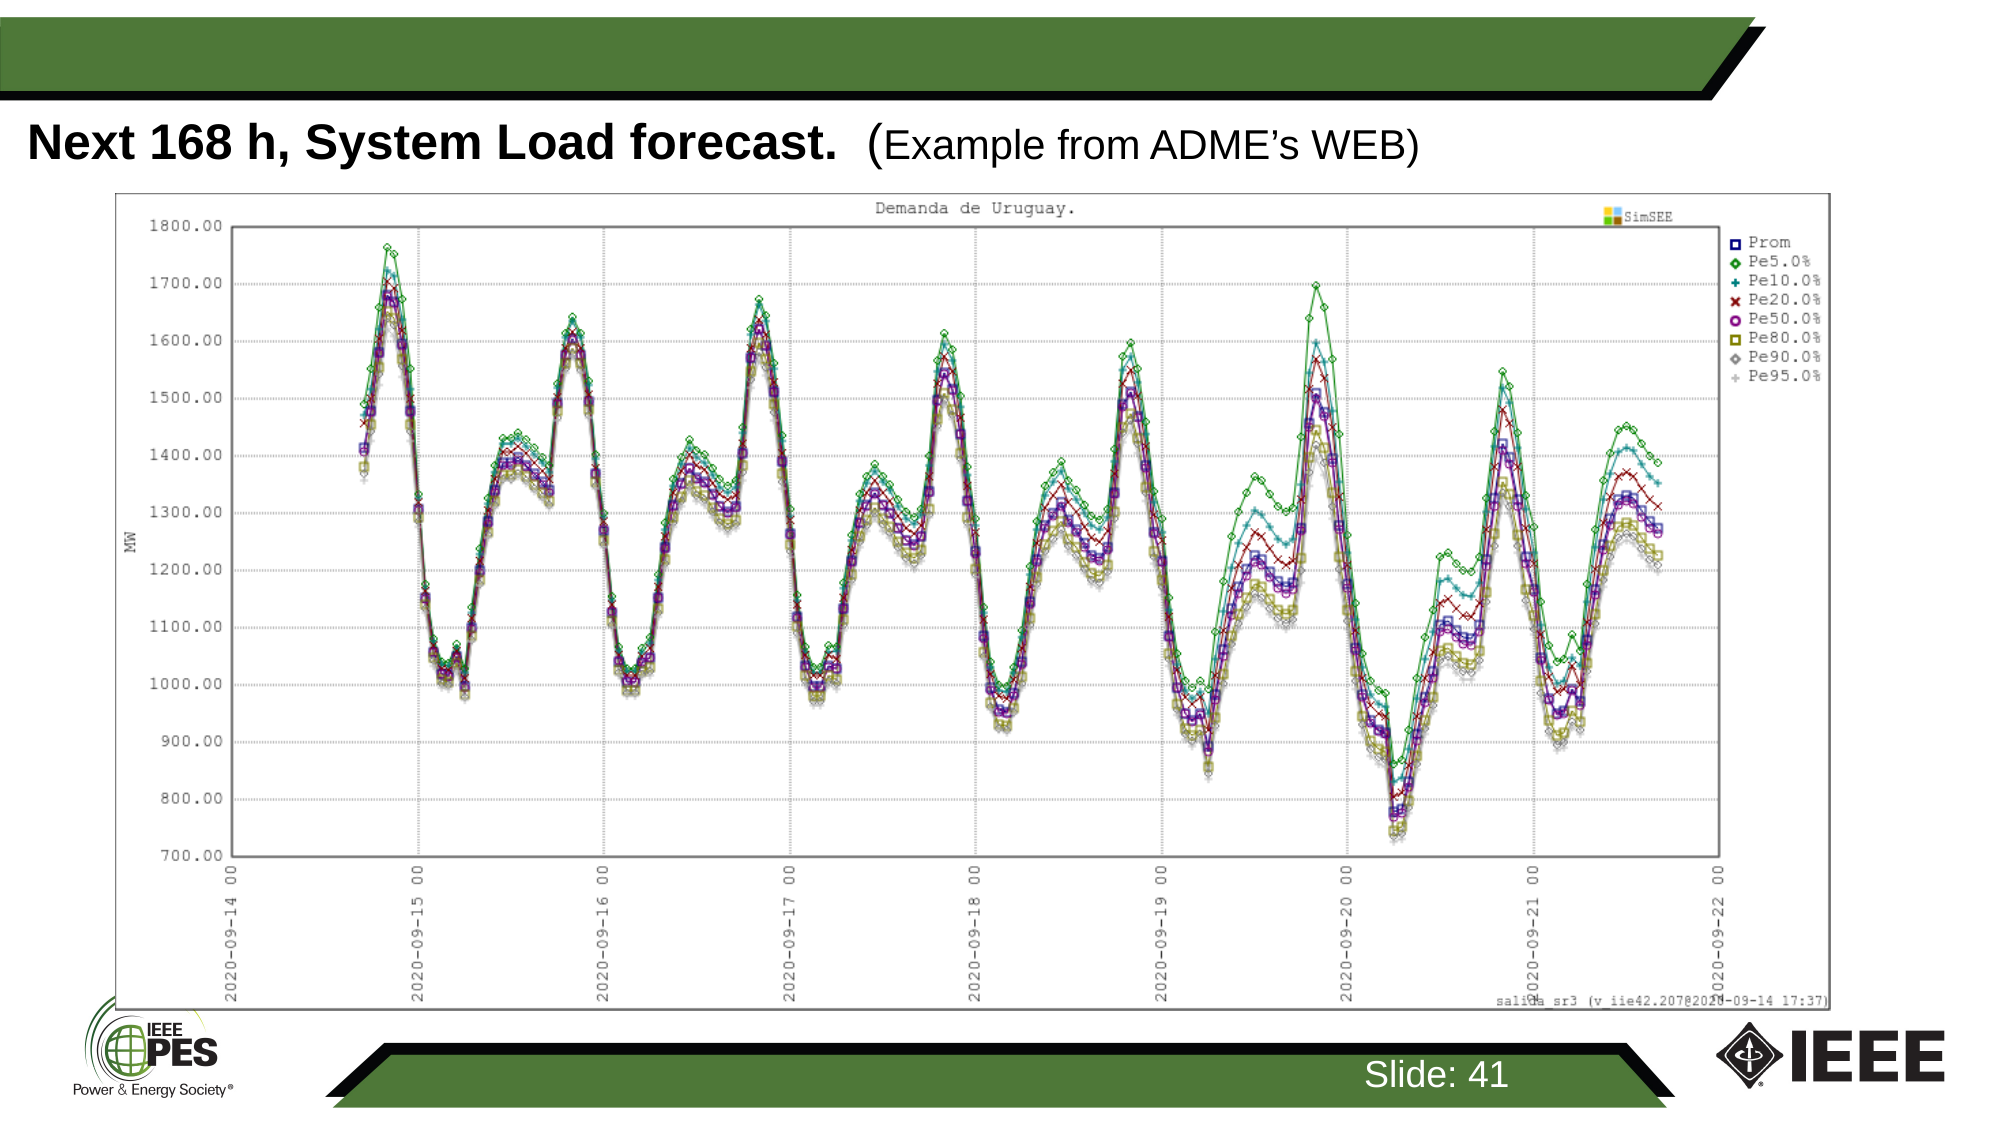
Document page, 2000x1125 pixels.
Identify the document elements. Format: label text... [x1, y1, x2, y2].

picture [0, 0, 2000, 1125]
text_box Next 168 h, System Load forecast. (Example from ADME’s WEB) [12, 107, 1512, 201]
